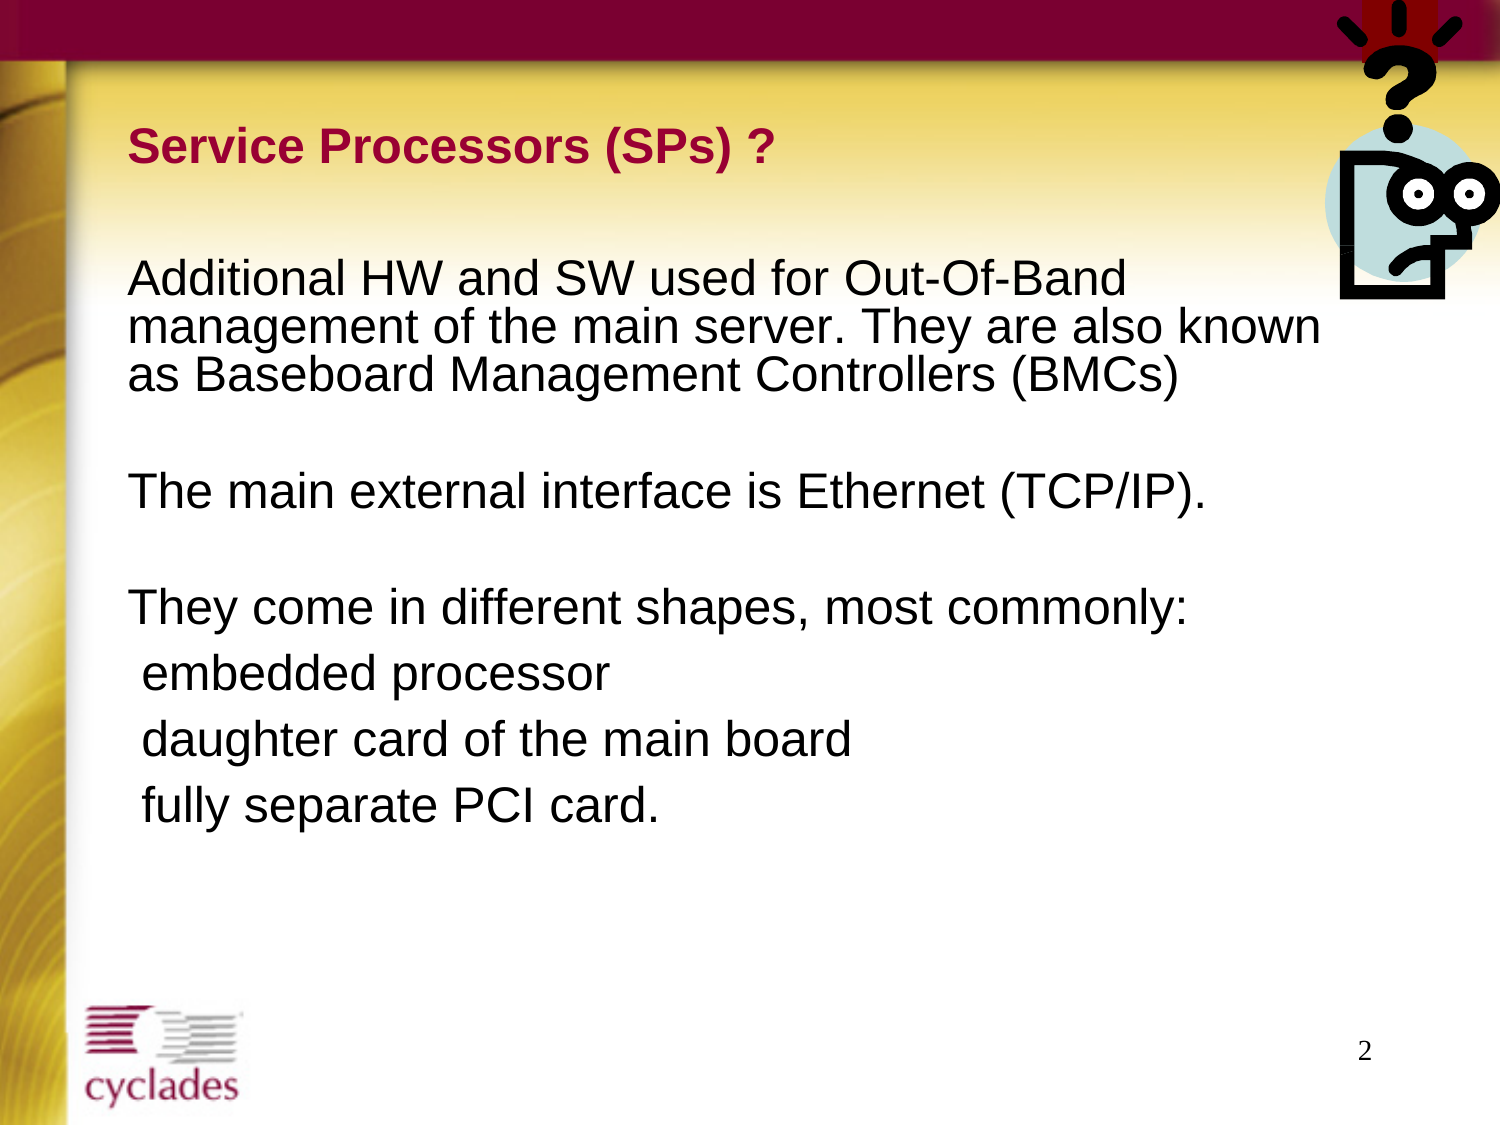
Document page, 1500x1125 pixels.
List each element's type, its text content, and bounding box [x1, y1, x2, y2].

title Service Processors (SPs) ? [112, 99, 1324, 188]
list Additional HW and SW used for Out-Of-Band management of the main server. They are also known as Baseboard Management Controllers (BMCs) The main external interface is Ethernet (TCP/IP). They come in different shapes, most commonly: embedded processor daughter card of the main board fully separate PCI card. [112, 249, 1388, 1000]
picture [0, 0, 1500, 1125]
chart [1324, 0, 1500, 300]
